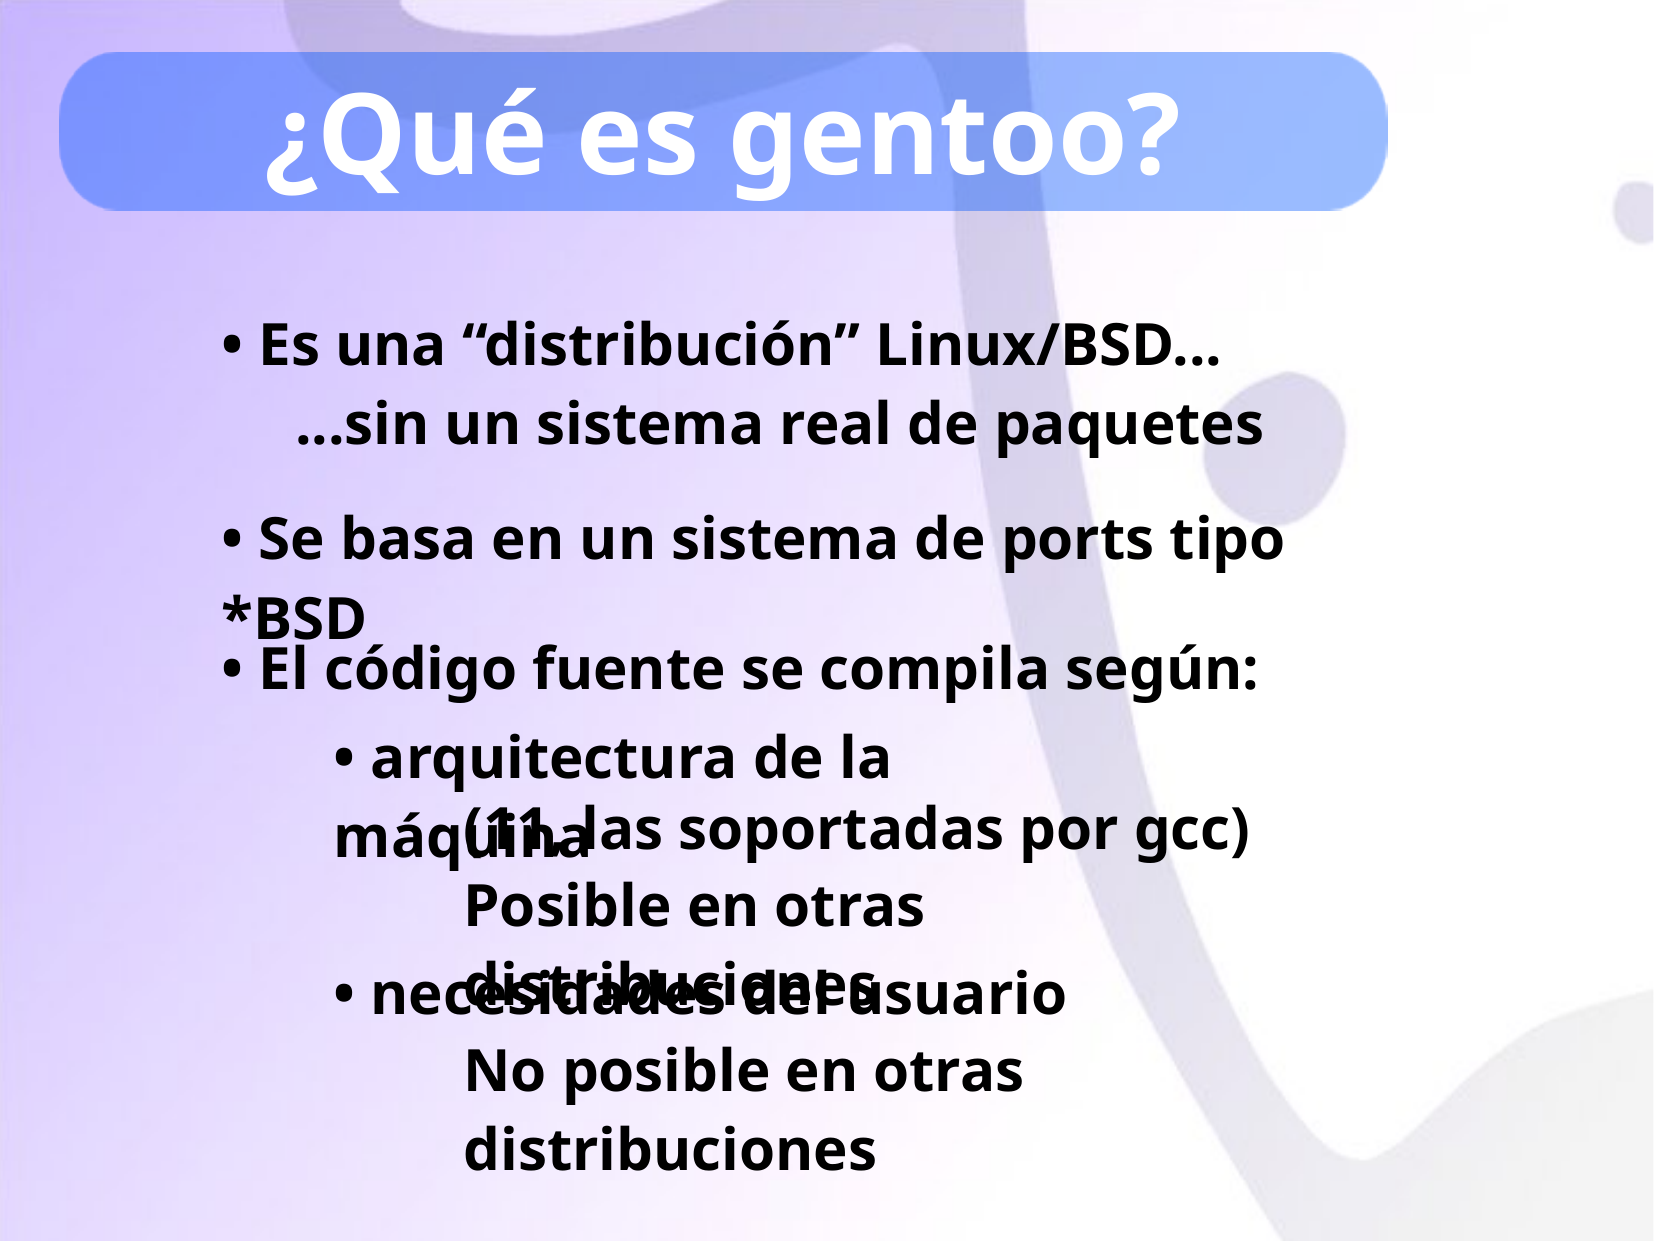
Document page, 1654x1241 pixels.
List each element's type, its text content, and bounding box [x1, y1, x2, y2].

text_box • arquitectura de la máquina [318, 708, 1182, 800]
picture [0, 0, 1654, 1241]
text_box (11, las soportadas por gcc) [448, 779, 1270, 856]
text_box No posible en otras distribuciones [448, 1021, 1447, 1113]
text_box • necesidades del usuario [318, 944, 1093, 1036]
text_box Posible en otras distribuciones [448, 856, 1359, 948]
text_box • Se basa en un sistema de ports tipo *BSD [206, 490, 1447, 582]
text_box • Es una “distribución” Linux/BSD... ...sin un sistema real de paquetes [206, 295, 1329, 463]
text_box • El código fuente se compila según: [206, 620, 1300, 711]
